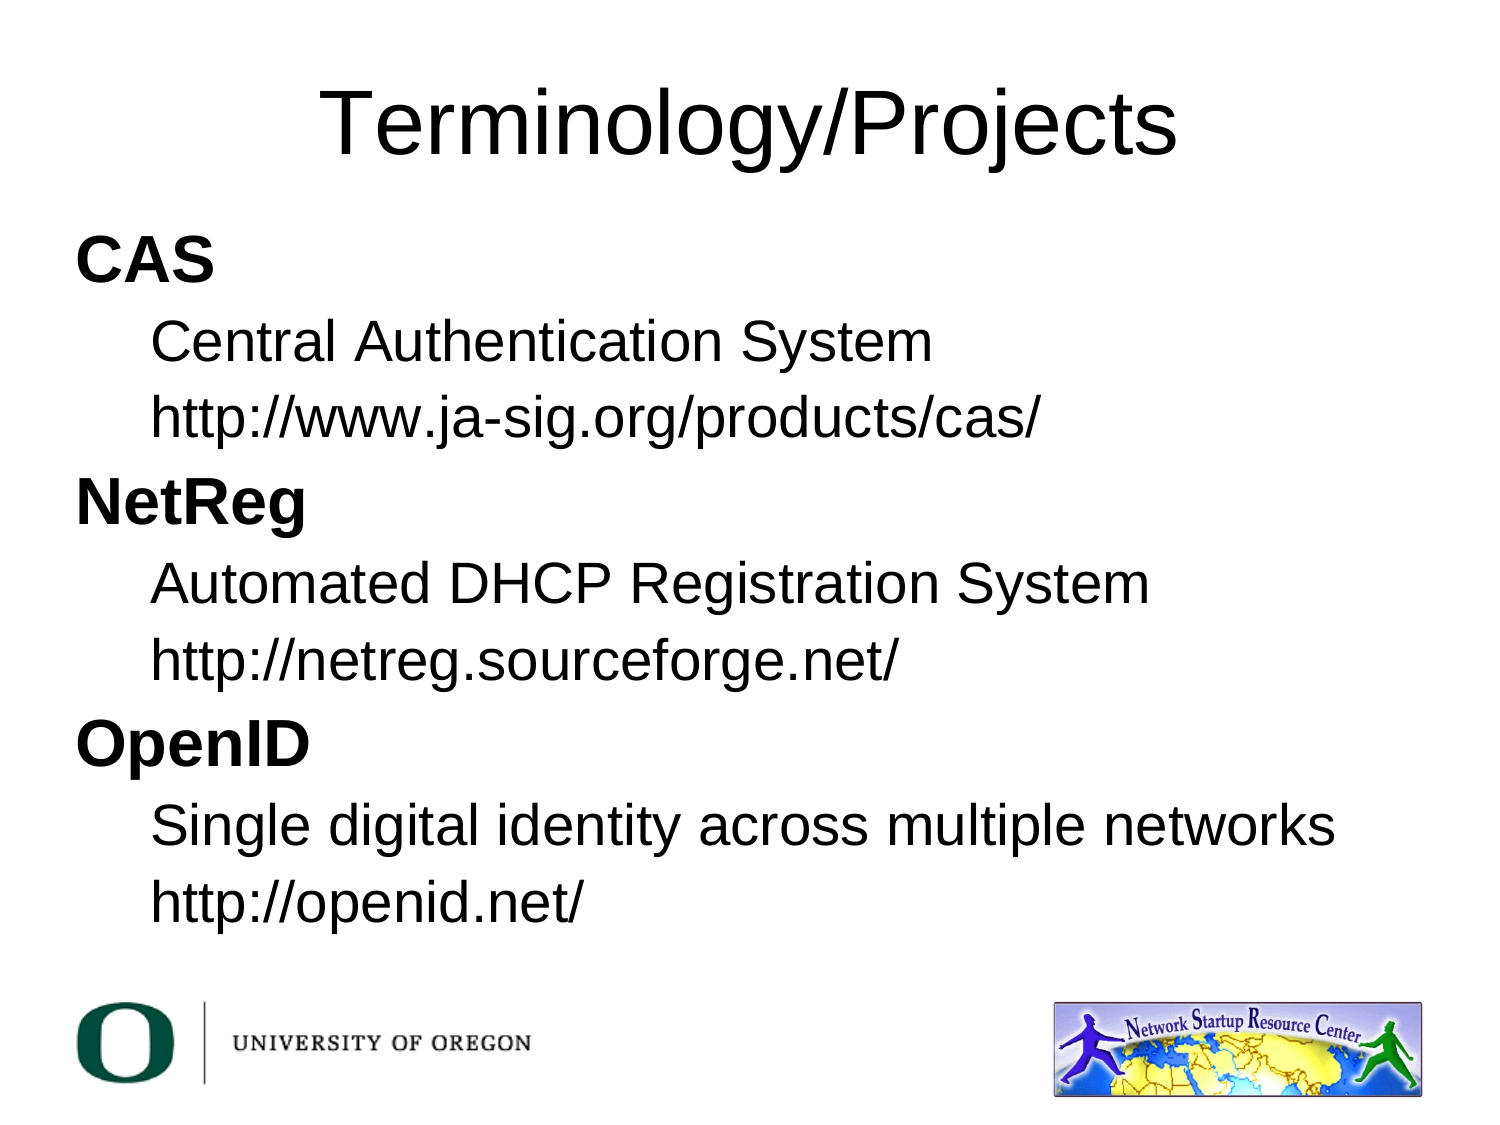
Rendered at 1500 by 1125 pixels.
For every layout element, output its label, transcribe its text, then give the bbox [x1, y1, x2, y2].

picture [1050, 999, 1426, 1100]
title Terminology/Projects [75, 52, 1426, 193]
picture [62, 998, 546, 1088]
list CAS Central Authentication System http://www.ja-sig.org/products/cas/ NetReg Automated DHCP Registration System http://netreg.sourceforge.net/ OpenID Single digital identity across multiple networks http://openid.net/ [75, 224, 1426, 948]
